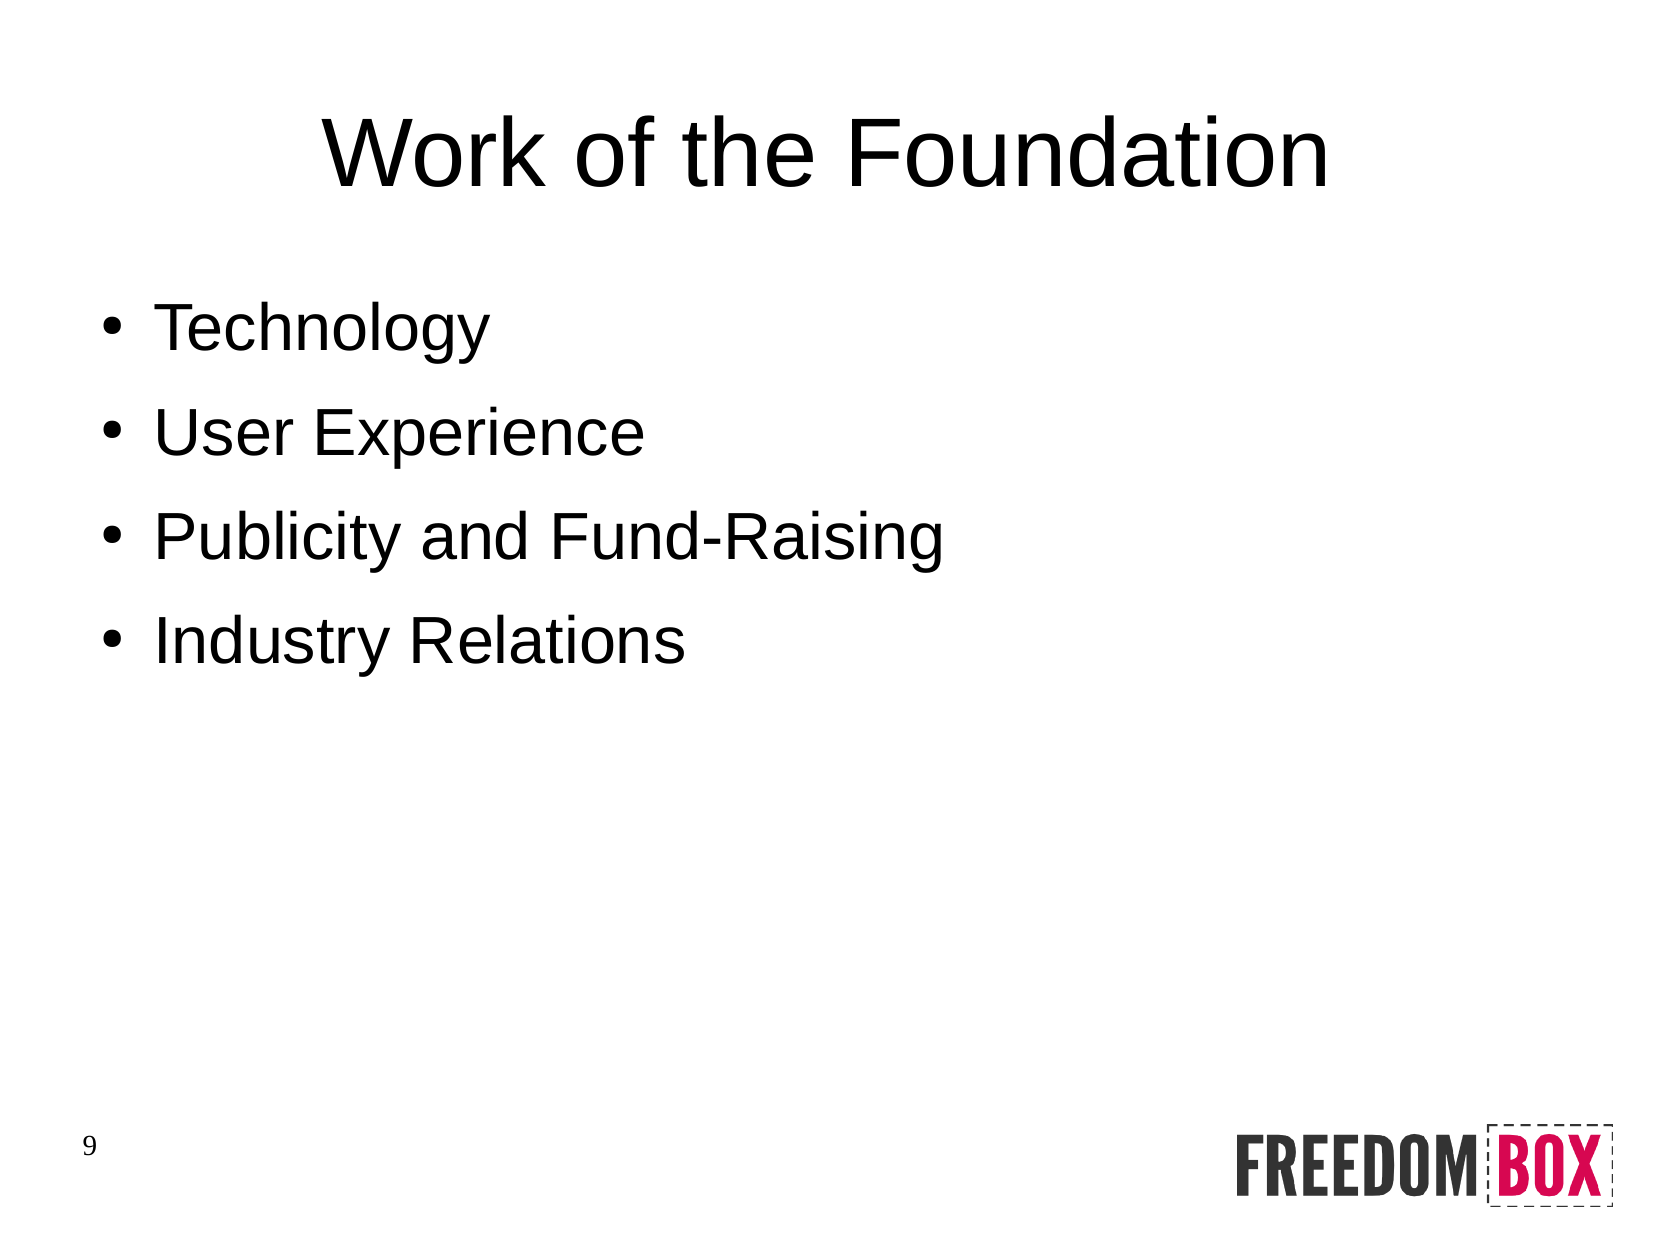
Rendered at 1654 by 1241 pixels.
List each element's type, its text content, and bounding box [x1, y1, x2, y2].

picture [1237, 1124, 1613, 1207]
list Technology User Experience Publicity and Fund-Raising Industry Relations [82, 290, 1571, 1109]
title Work of the Foundation [82, 49, 1571, 257]
